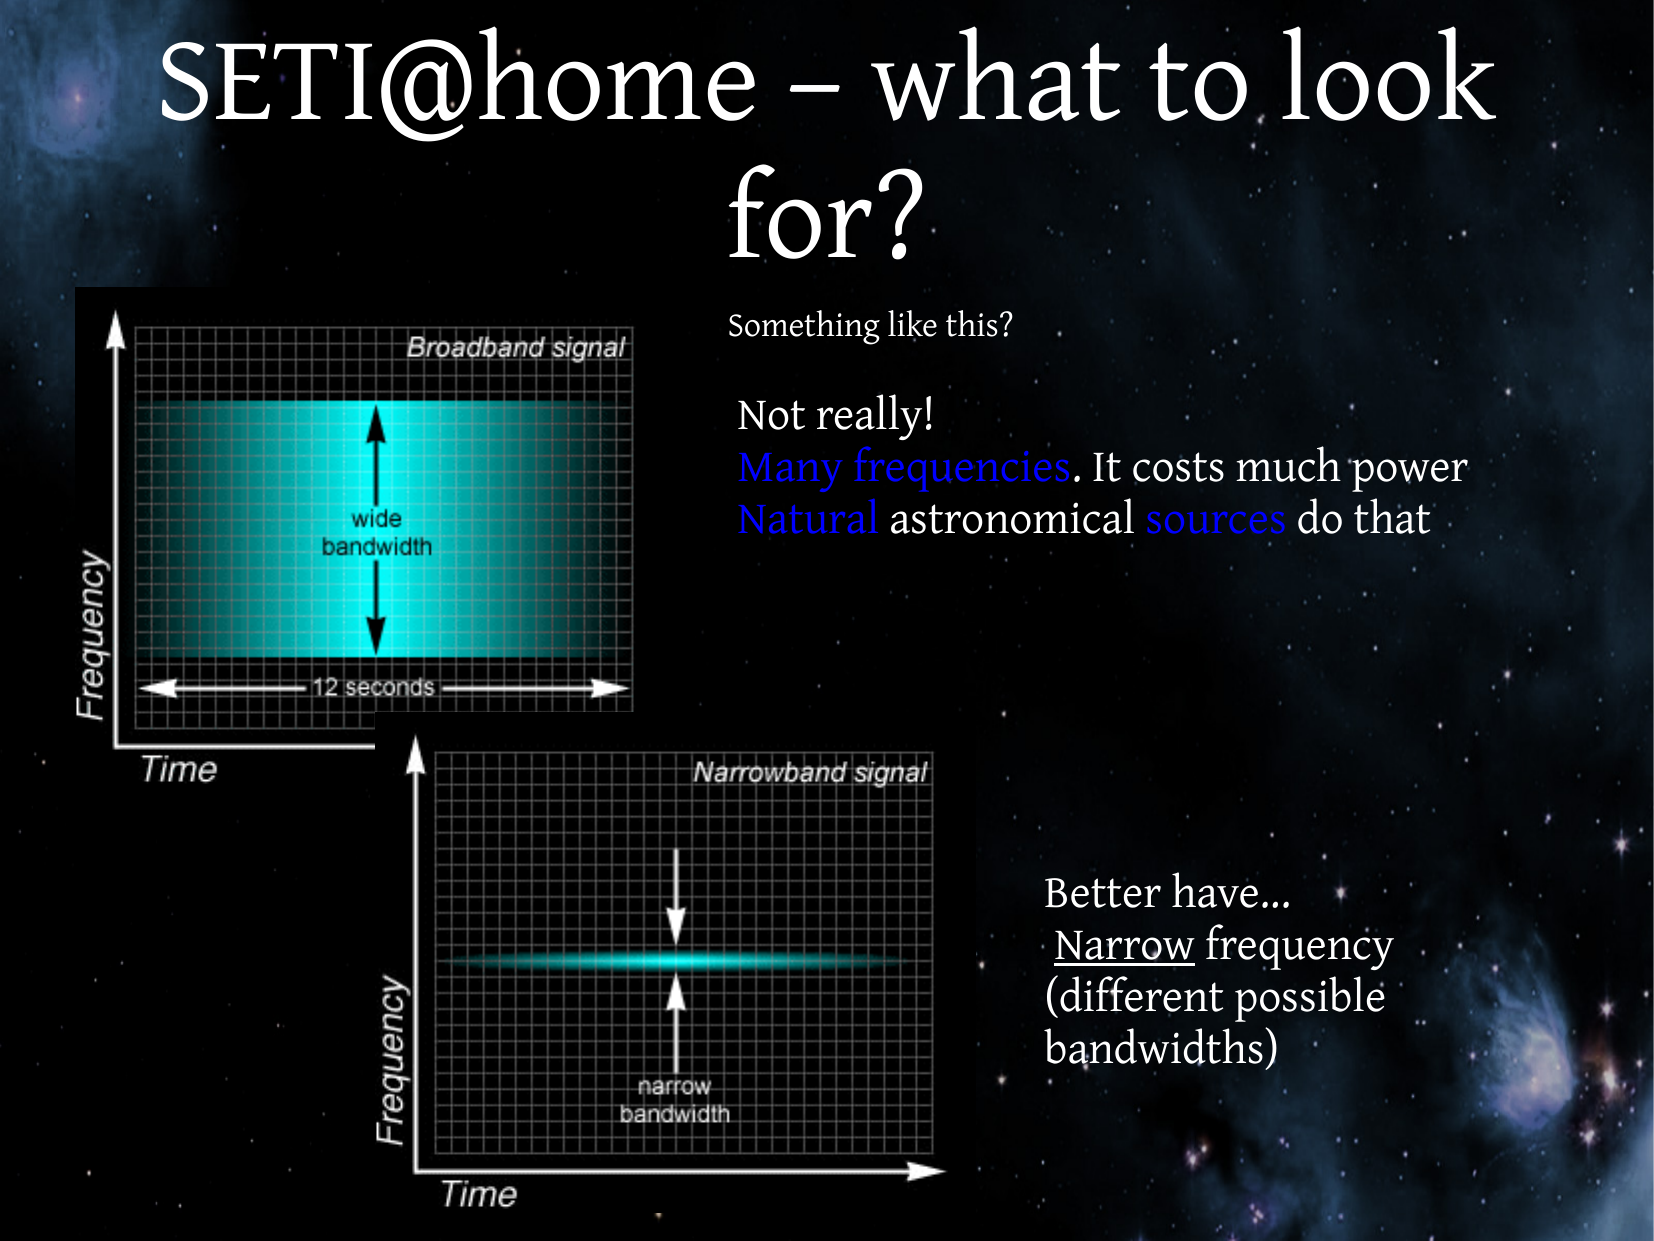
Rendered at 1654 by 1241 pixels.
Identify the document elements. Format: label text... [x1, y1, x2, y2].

text_box Something like this? [712, 299, 1201, 422]
text_box Not really! Many frequencies. It costs much power Natural astronomical sources do that [712, 382, 1613, 687]
title SETI@home – what to look for? [82, 14, 1571, 292]
text_box Better have... Narrow frequency (different possible bandwidths) [1029, 861, 1576, 1166]
picture [0, 0, 1654, 1241]
